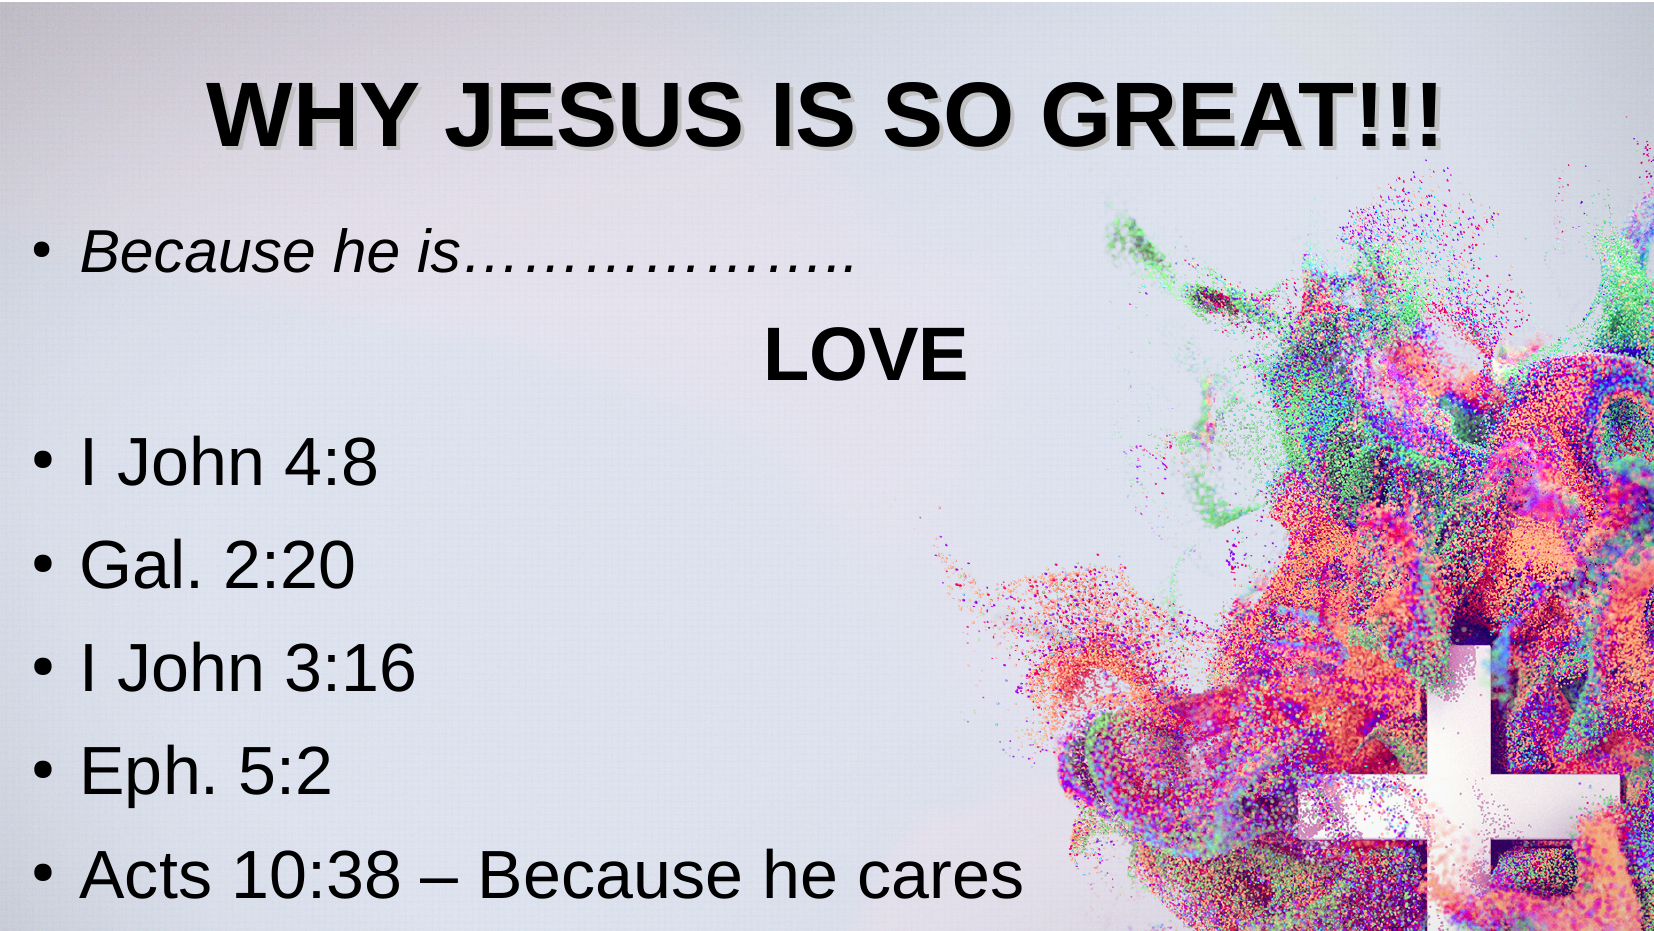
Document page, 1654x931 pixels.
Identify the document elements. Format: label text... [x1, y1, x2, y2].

picture [0, 2, 1654, 931]
title WHY JESUS IS SO GREAT!!! [82, 37, 1571, 193]
list Because he is……………….. LOVE I John 4:8 Gal. 2:20 I John 3:16 Eph. 5:2 Acts 10:38 – Because he cares [15, 217, 1654, 916]
